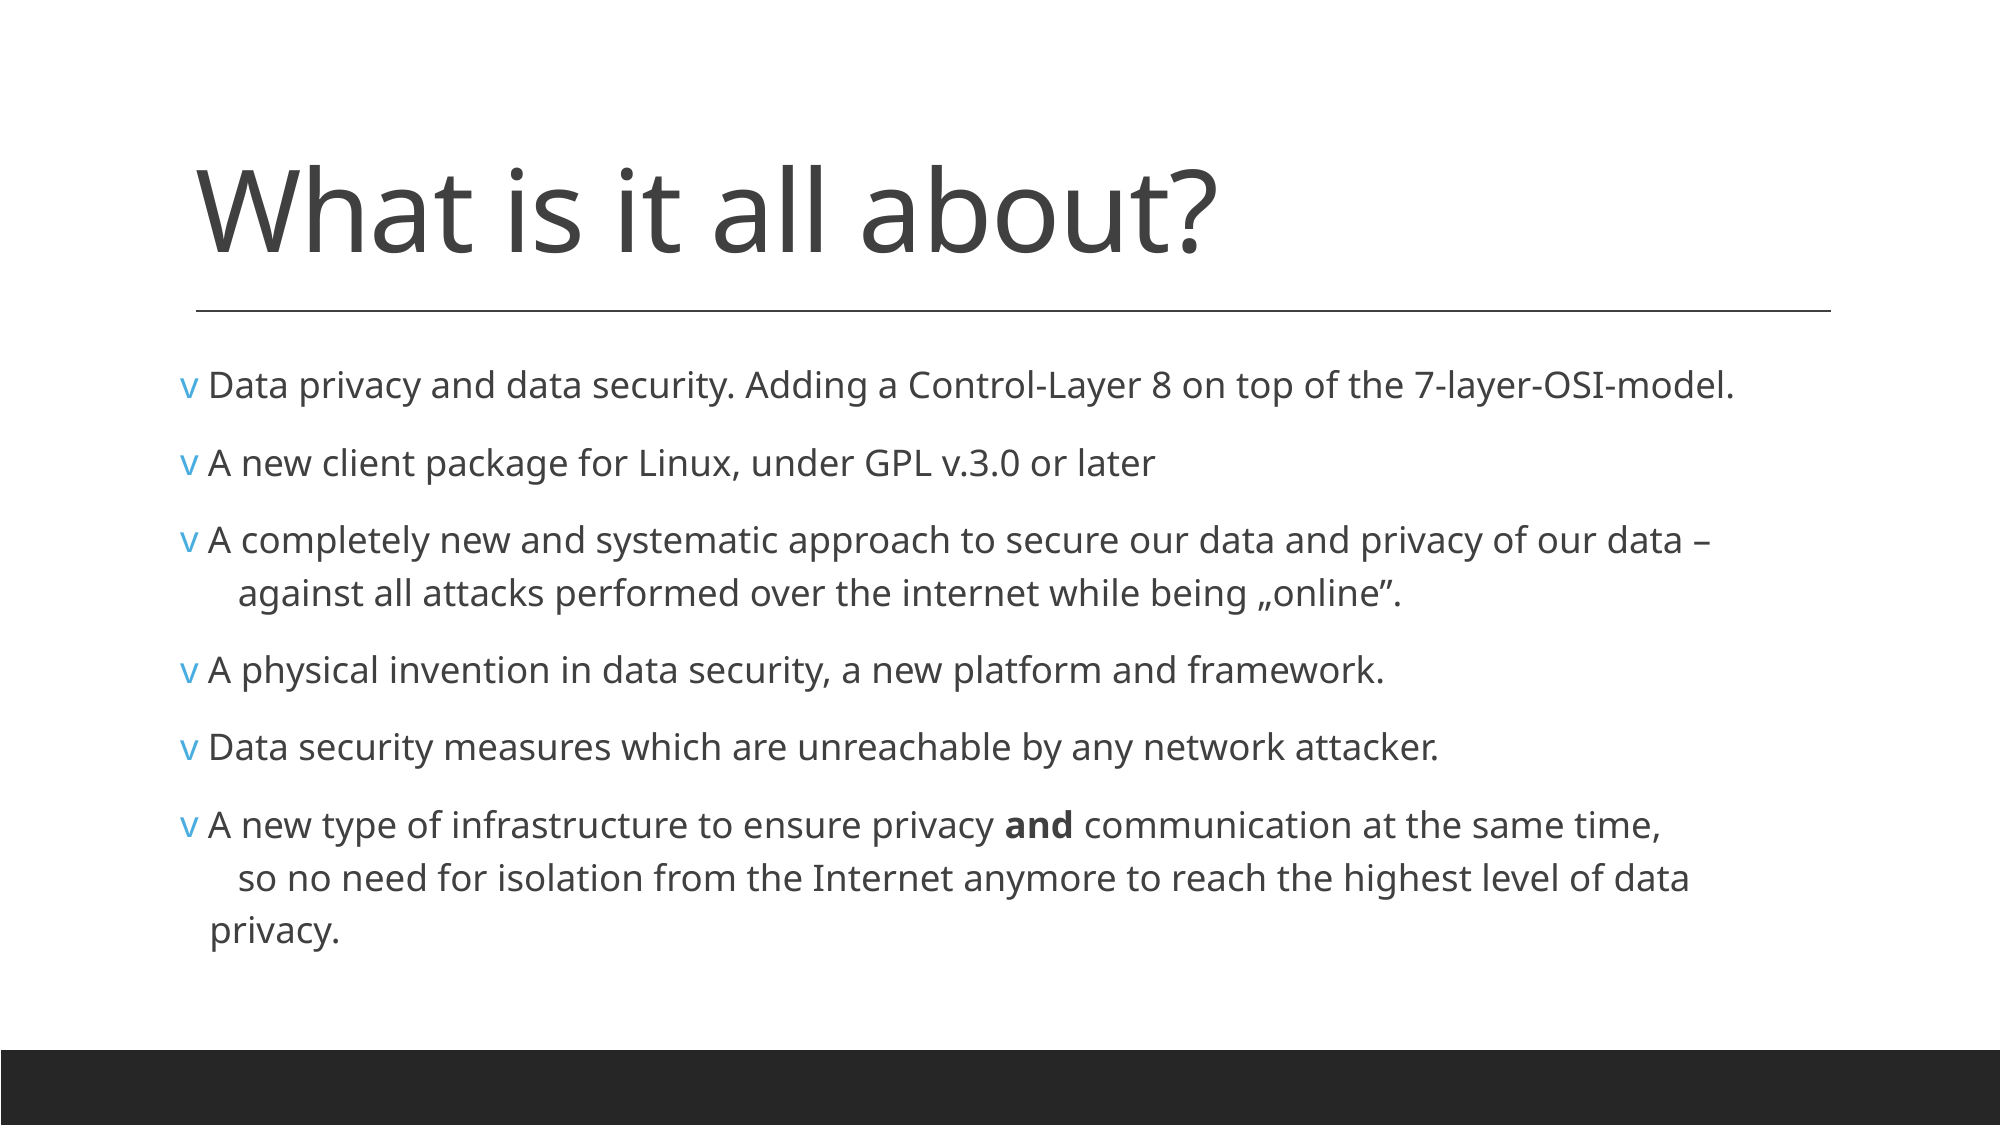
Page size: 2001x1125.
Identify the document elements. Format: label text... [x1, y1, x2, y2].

title What is it all about? [180, 47, 1831, 286]
list Data privacy and data security. Adding a Control-Layer 8 on top of the 7-layer-OSI-model. A new client package for Linux, under GPL v.3.0 or later A completely new and systematic approach to secure our data and privacy of our data – against all attacks performed over the internet while being „online”. A physical invention in data security, a new platform and framework. Data security measures which are unreachable by any network attacker. A new type of infrastructure to ensure privacy and communication at the same time, so no need for isolation from the Internet anymore to reach the highest level of data privacy. [180, 345, 1831, 963]
